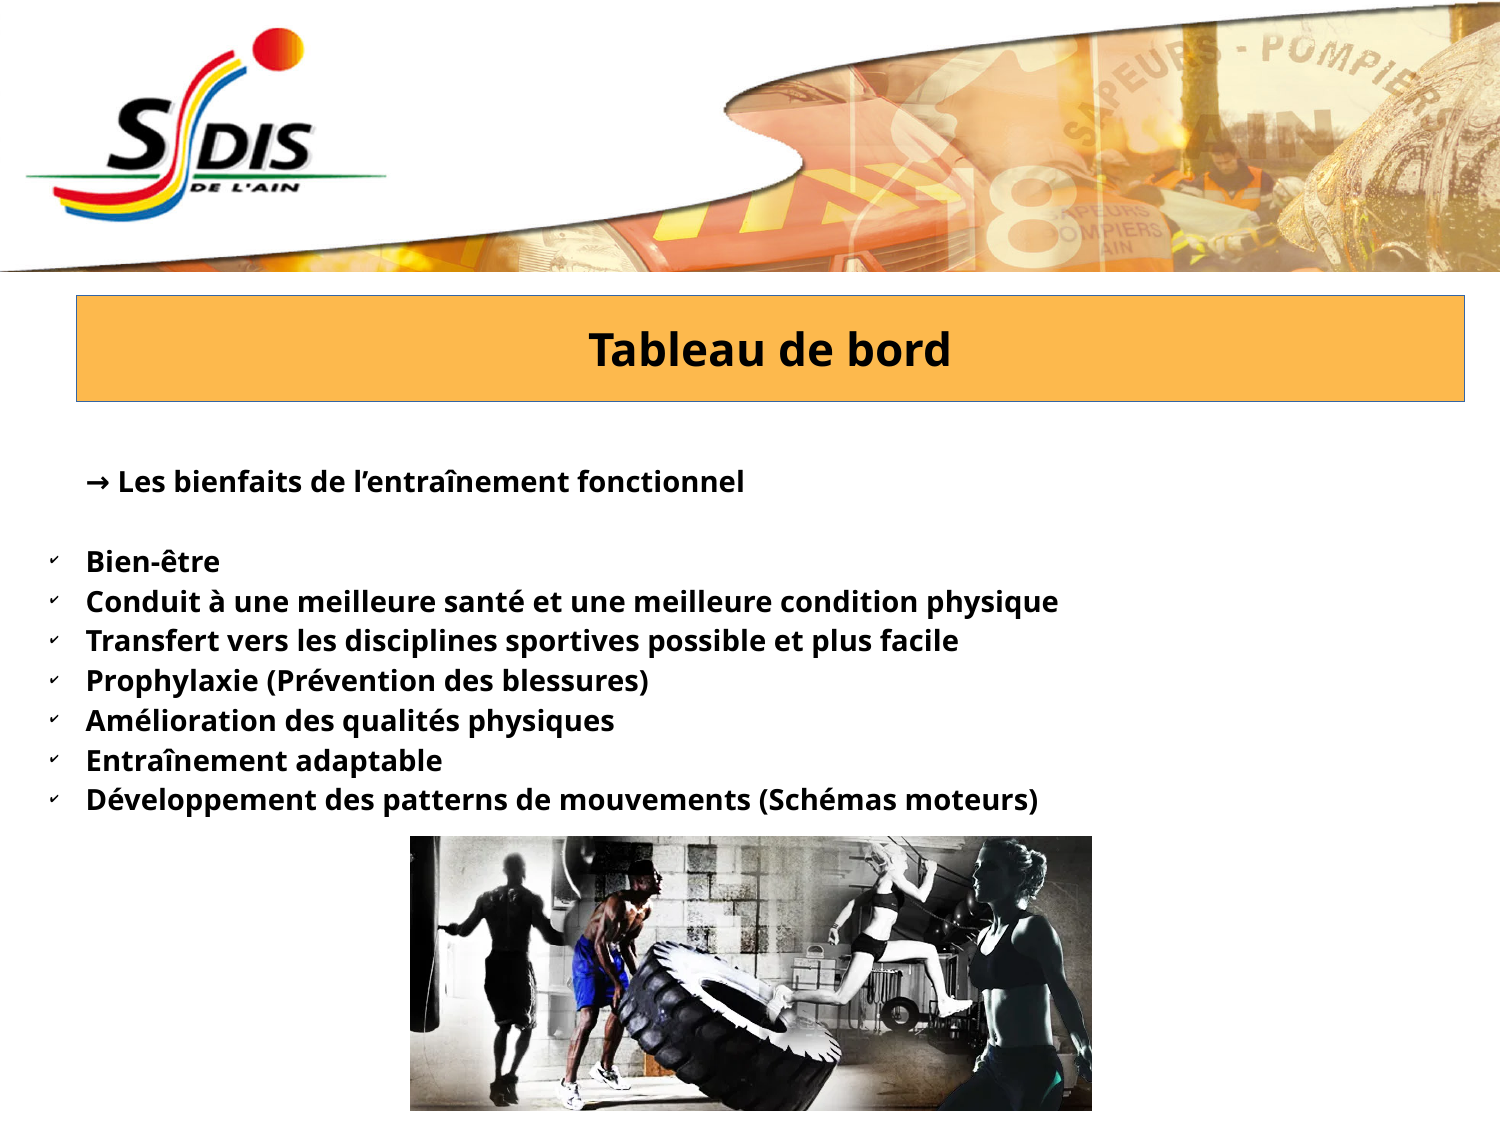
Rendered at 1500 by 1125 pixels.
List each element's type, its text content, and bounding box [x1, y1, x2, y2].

picture [410, 836, 1092, 1111]
text_box Tableau de bord [76, 295, 1465, 402]
text_box → Les bienfaits de l’entraînement fonctionnel Bien-être Conduit à une meilleure santé et une meilleure condition physique Transfert vers les disciplines sportives possible et plus facile Prophylaxie (Prévention des blessures) Amélioration des qualités physiques Entraînement adaptable Développement des patterns de mouvements (Schémas moteurs) [35, 454, 1441, 1099]
picture [0, 0, 1500, 272]
